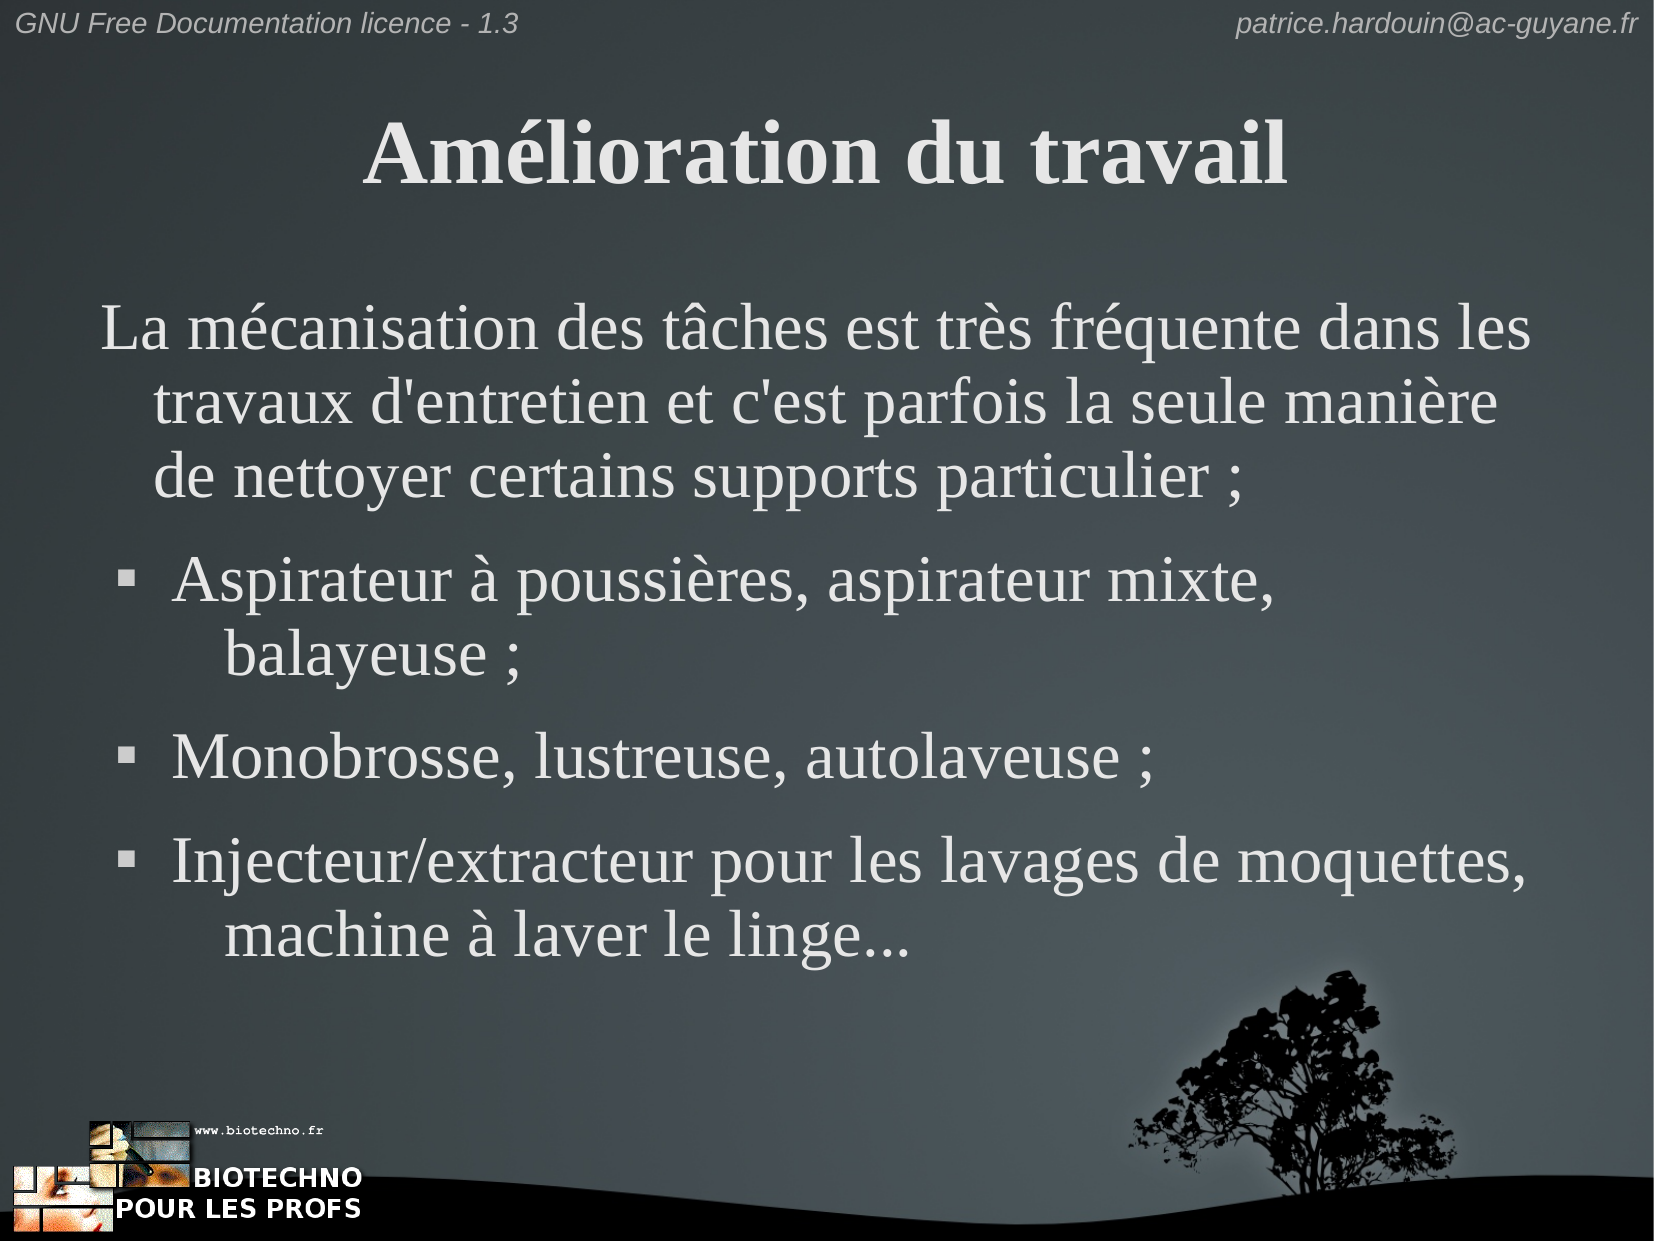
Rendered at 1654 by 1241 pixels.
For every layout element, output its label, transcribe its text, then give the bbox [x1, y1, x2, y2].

title Amélioration du travail [82, 56, 1571, 250]
list La mécanisation des tâches est très fréquente dans les travaux d'entretien et c'est parfois la seule manière de nettoyer certains supports particulier ; Aspirateur à poussières, aspirateur mixte, balayeuse ; Monobrosse, lustreuse, autolaveuse ; Injecteur/extracteur pour les lavages de moquettes, machine à laver le linge... [82, 290, 1571, 1094]
picture [0, 0, 1654, 1241]
